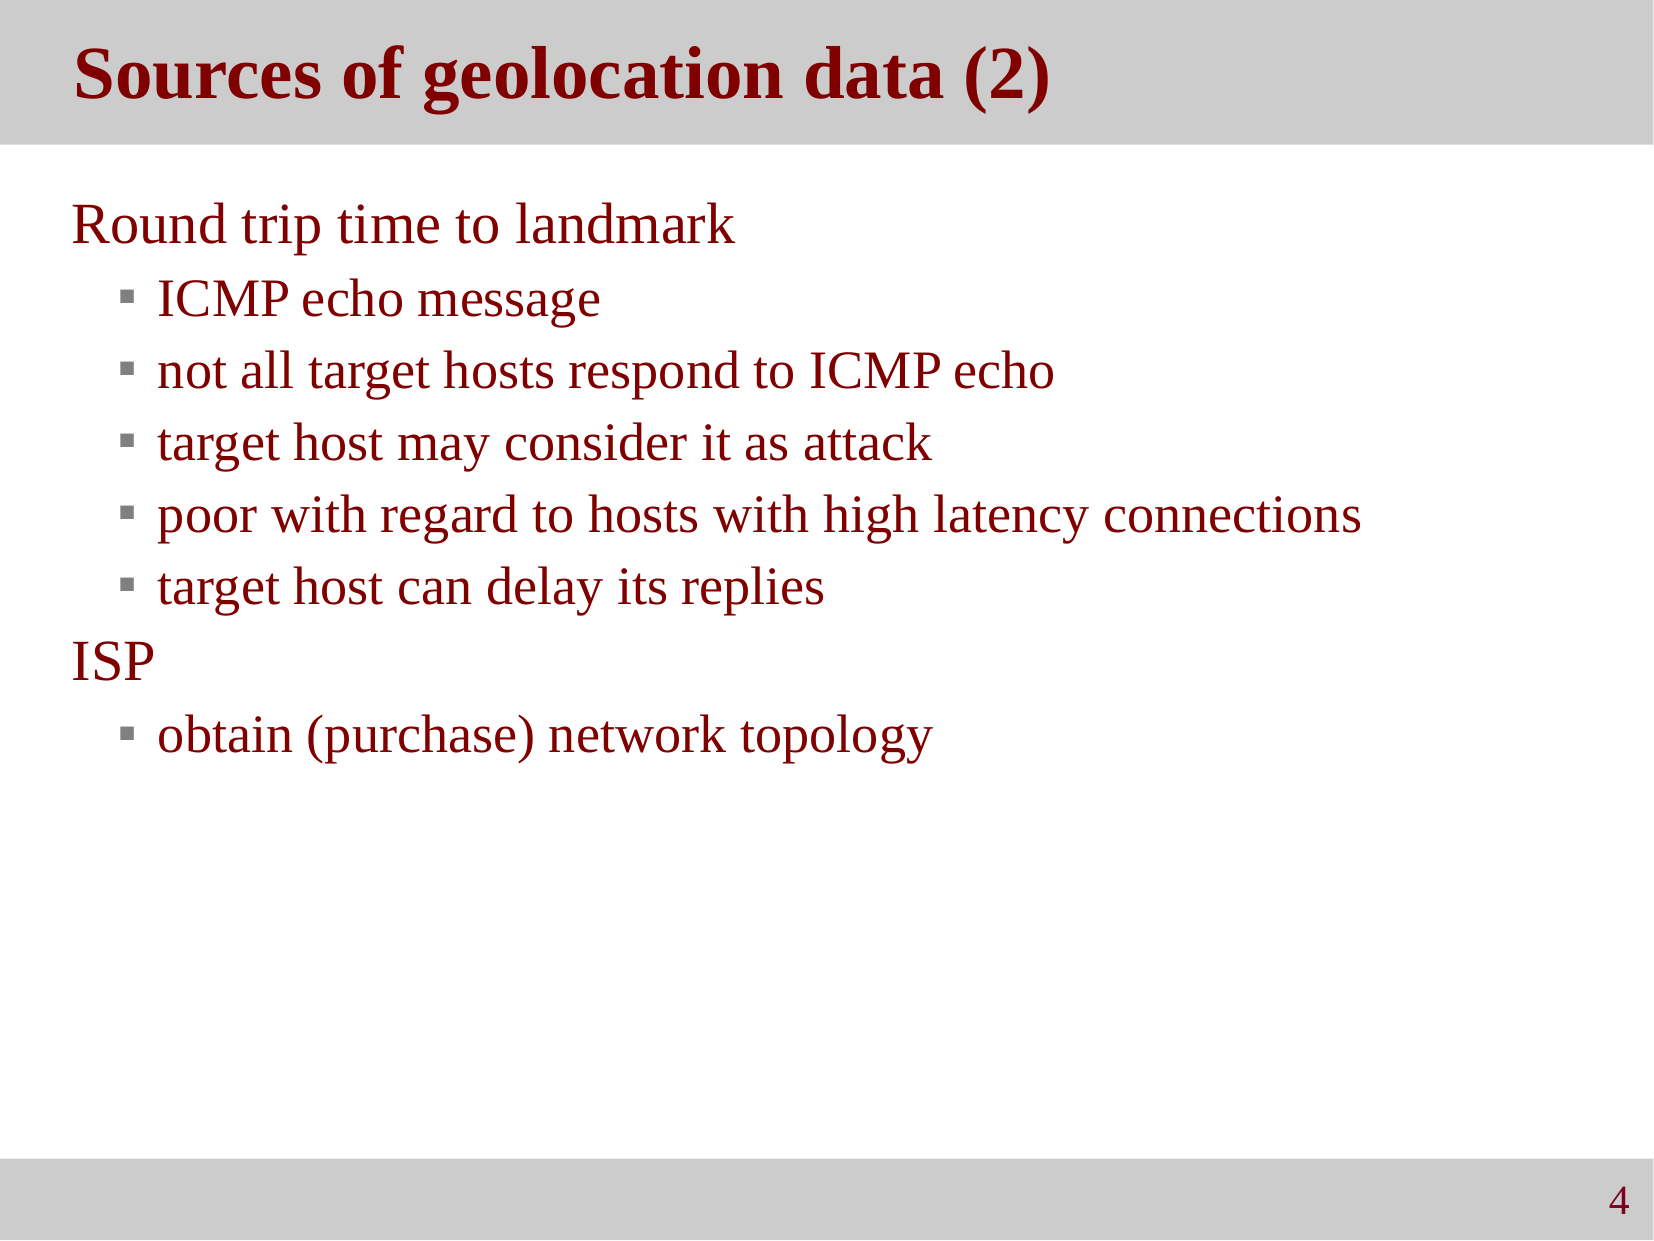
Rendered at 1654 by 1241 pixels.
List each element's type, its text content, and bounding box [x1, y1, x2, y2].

list Round trip time to landmark ICMP echo message not all target hosts respond to ICMP echo target host may consider it as attack poor with regard to hosts with high latency connections target host can delay its replies ISP obtain (purchase) network topology [67, 191, 1598, 1088]
title Sources of geolocation data (2) [73, 27, 1572, 120]
